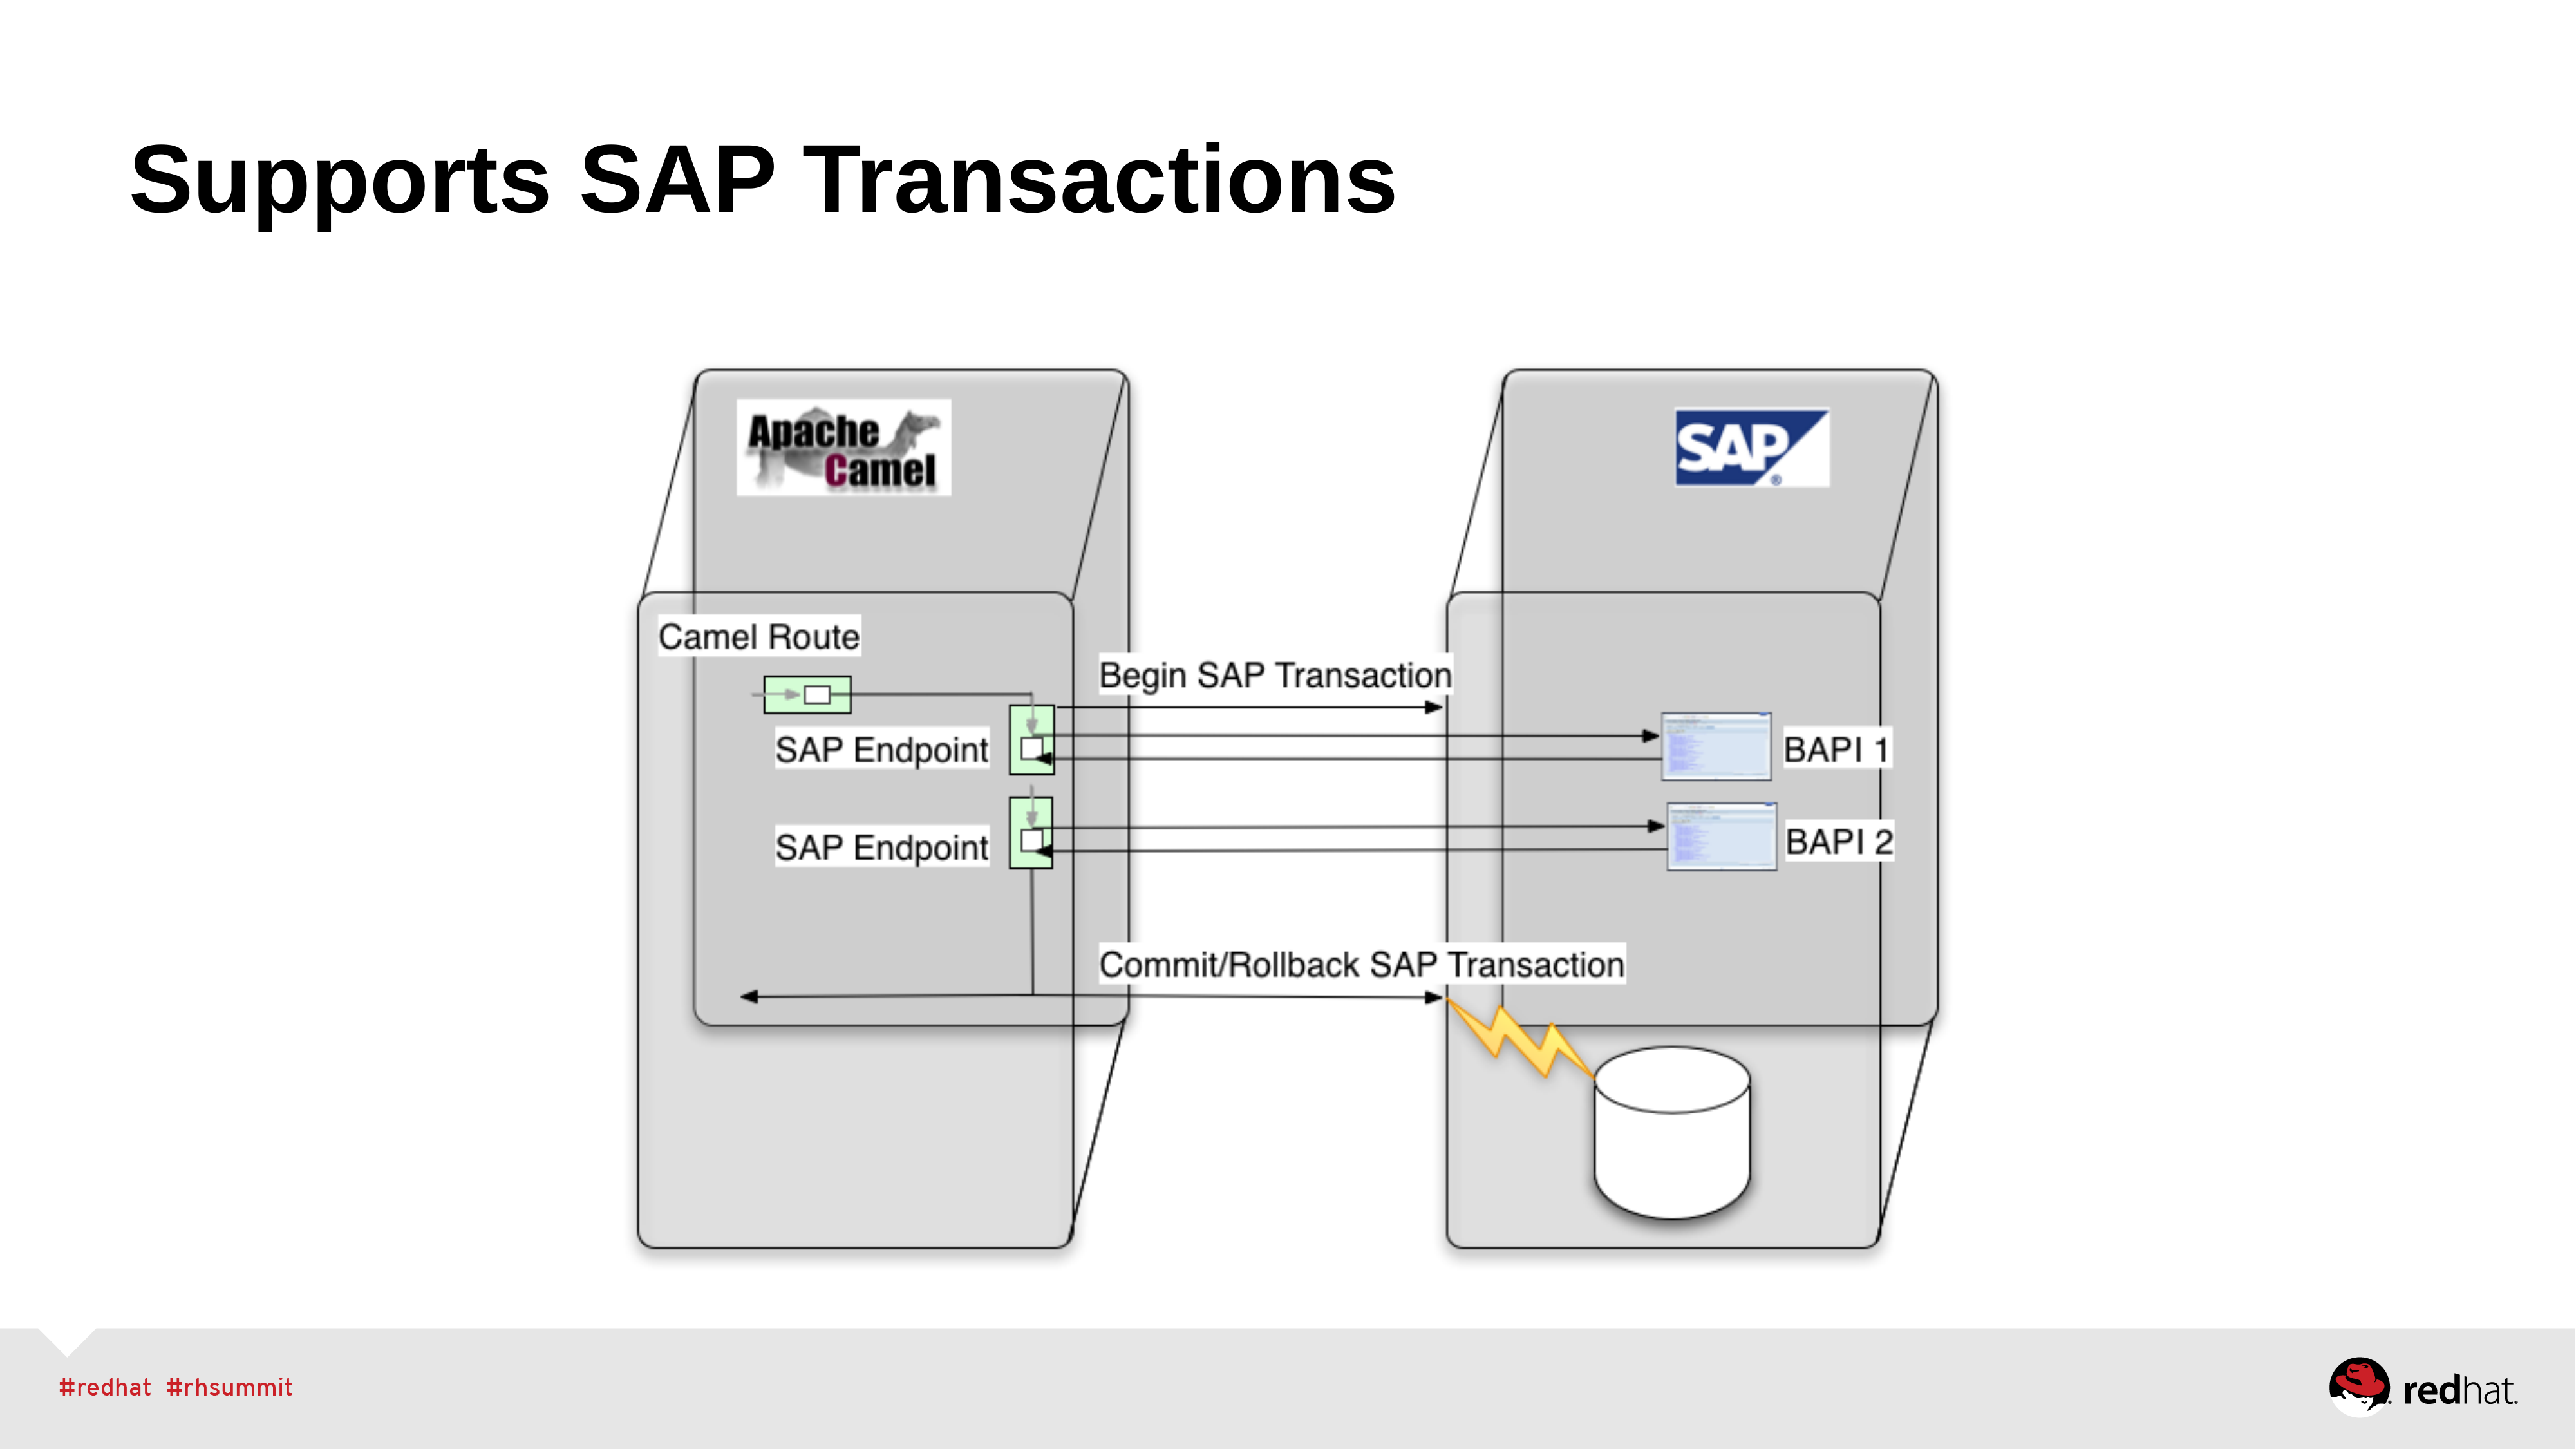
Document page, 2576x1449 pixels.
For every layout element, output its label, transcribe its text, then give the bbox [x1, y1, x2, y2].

title Supports SAP Transactions [128, 57, 2447, 300]
picture [0, 0, 2575, 1449]
